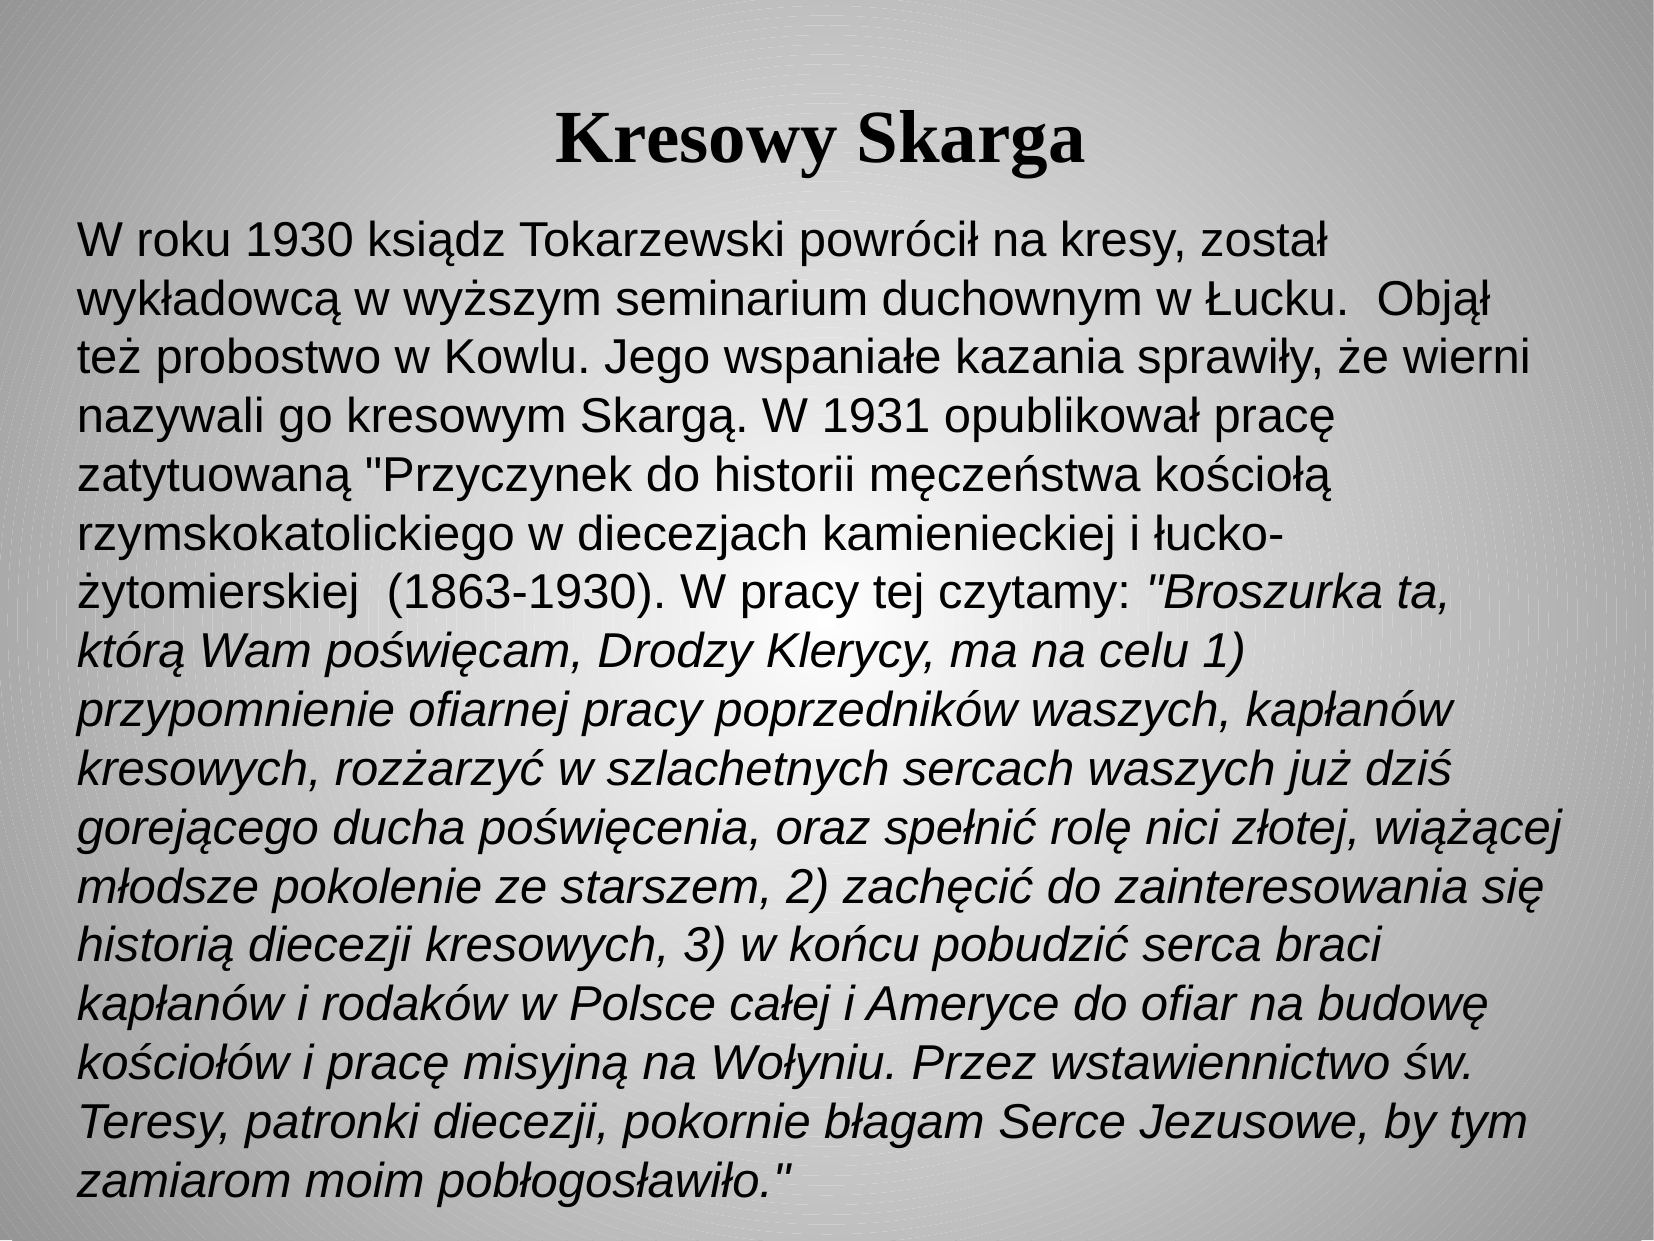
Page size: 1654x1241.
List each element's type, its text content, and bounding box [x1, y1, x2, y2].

title Kresowy Skarga [76, 29, 1565, 207]
list W roku 1930 ksiądz Tokarzewski powrócił na kresy, został wykładowcą w wyższym seminarium duchownym w Łucku. Objął też probostwo w Kowlu. Jego wspaniałe kazania sprawiły, że wierni nazywali go kresowym Skargą. W 1931 opublikował pracę zatytuowaną "Przyczynek do historii męczeństwa kościołą rzymskokatolickiego w diecezjach kamienieckiej i łucko-żytomierskiej (1863-1930). W pracy tej czytamy: "Broszurka ta, którą Wam poświęcam, Drodzy Klerycy, ma na celu 1) przypomnienie ofiarnej pracy poprzedników waszych, kapłanów kresowych, rozżarzyć w szlachetnych sercach waszych już dziś gorejącego ducha poświęcenia, oraz spełnić rolę nici złotej, wiążącej młodsze pokolenie ze starszem, 2) zachęcić do zainteresowania się historią diecezji kresowych, 3) w końcu pobudzić serca braci kapłanów i rodaków w Polsce całej i Ameryce do ofiar na budowę kościołów i pracę misyjną na Wołyniu. Przez wstawiennictwo św. Teresy, patronki diecezji, pokornie błagam Serce Jezusowe, by tym zamiarom moim pobłogosławiło." [76, 207, 1565, 1209]
